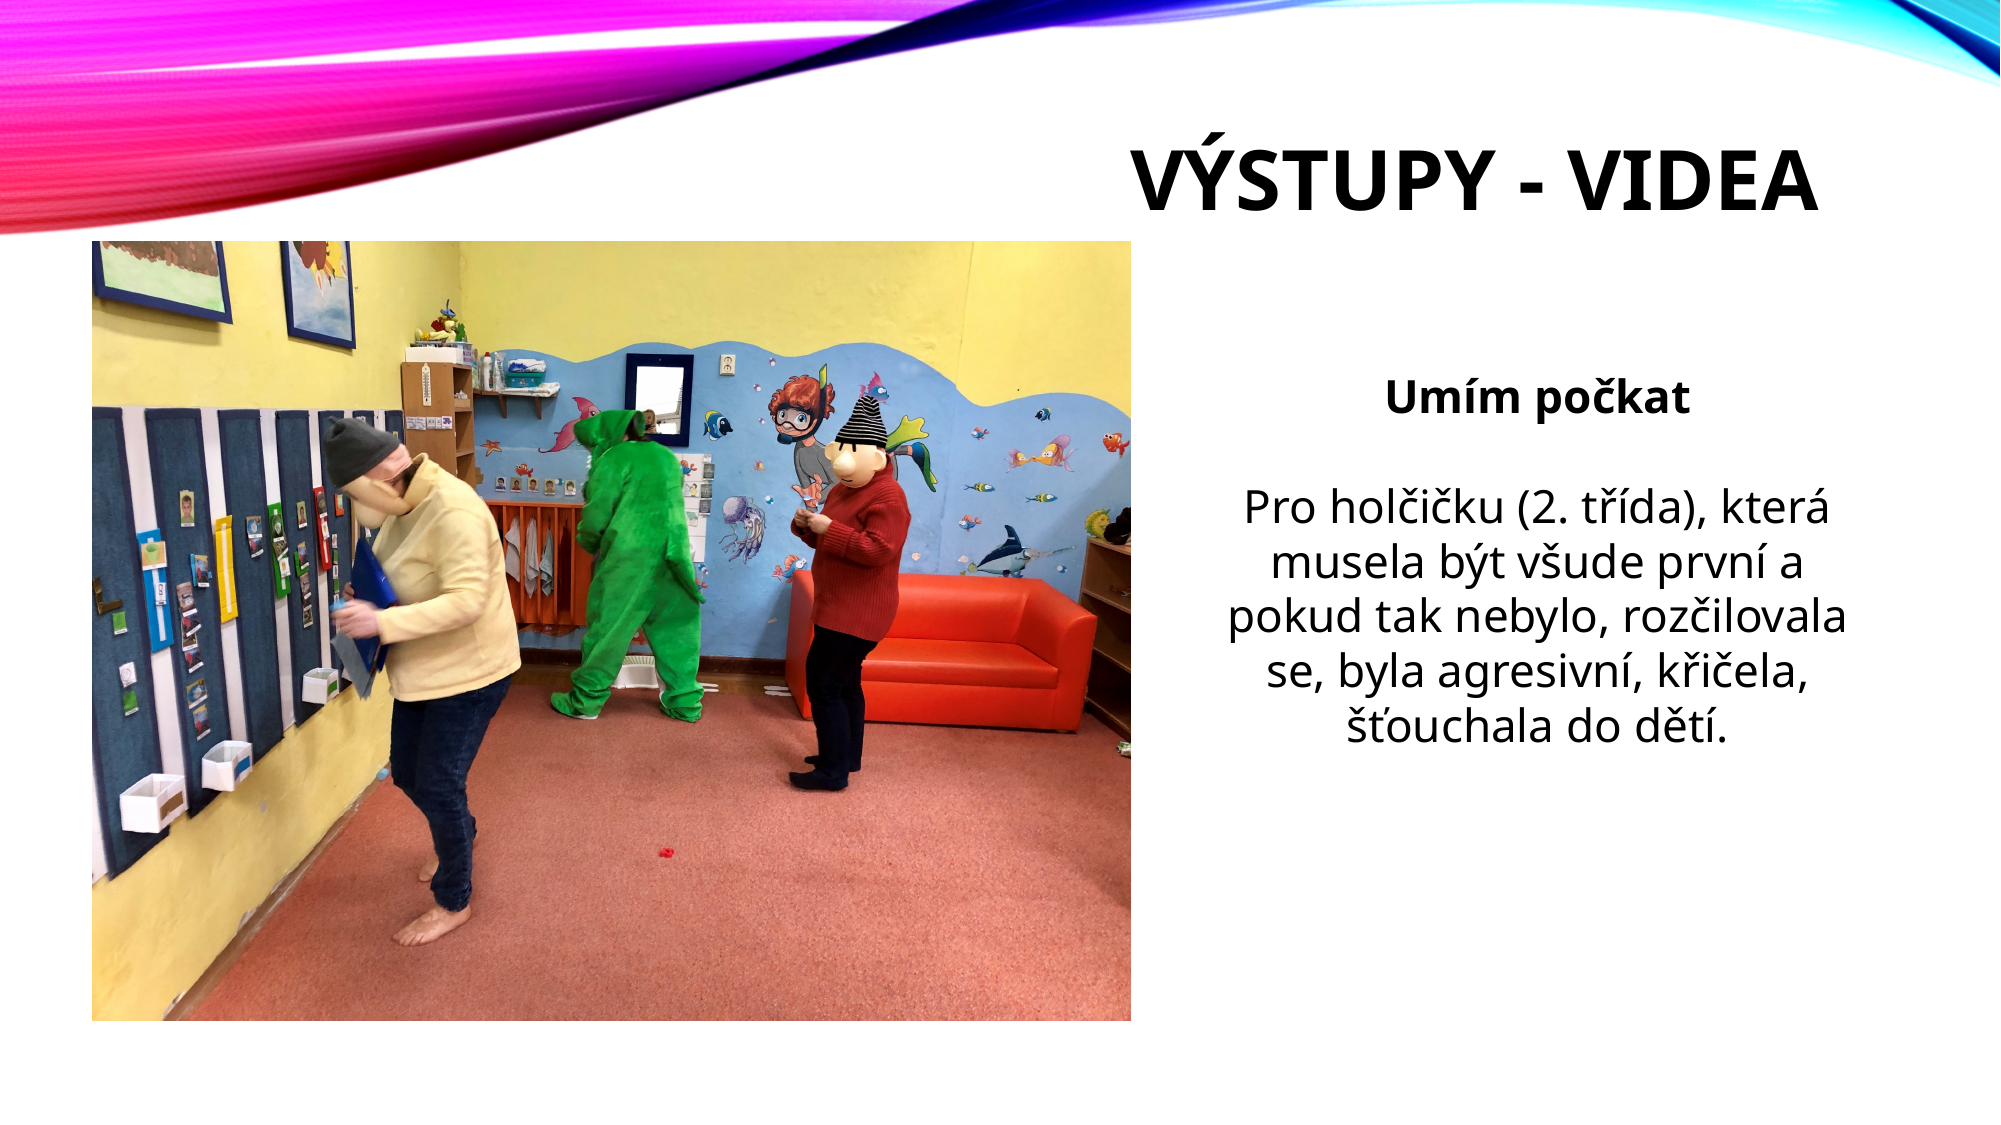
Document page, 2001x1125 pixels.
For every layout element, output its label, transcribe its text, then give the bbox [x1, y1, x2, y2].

list Umím počkat Pro holčičku (2. třída), která musela být všude první a pokud tak nebylo, rozčilovala se, byla agresivní, křičela, šťouchala do dětí. [1188, 360, 1888, 817]
title Výstupy - videa [1115, 125, 1888, 242]
picture [92, 241, 1131, 1021]
